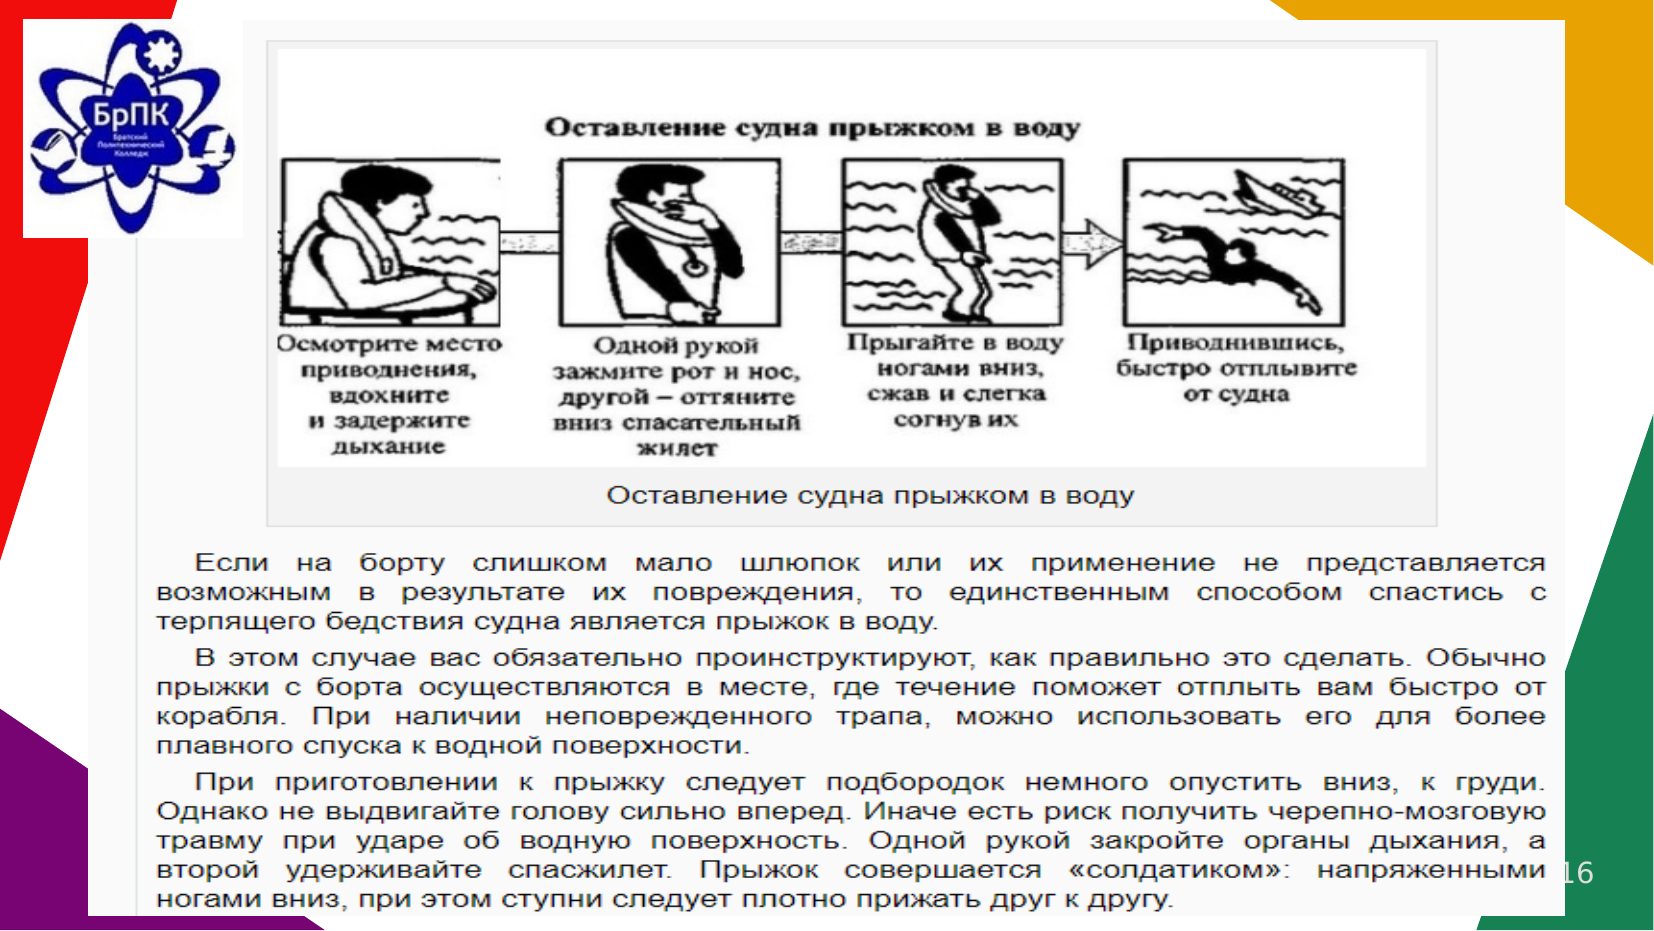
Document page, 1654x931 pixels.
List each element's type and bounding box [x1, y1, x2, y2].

picture [23, 19, 1565, 916]
